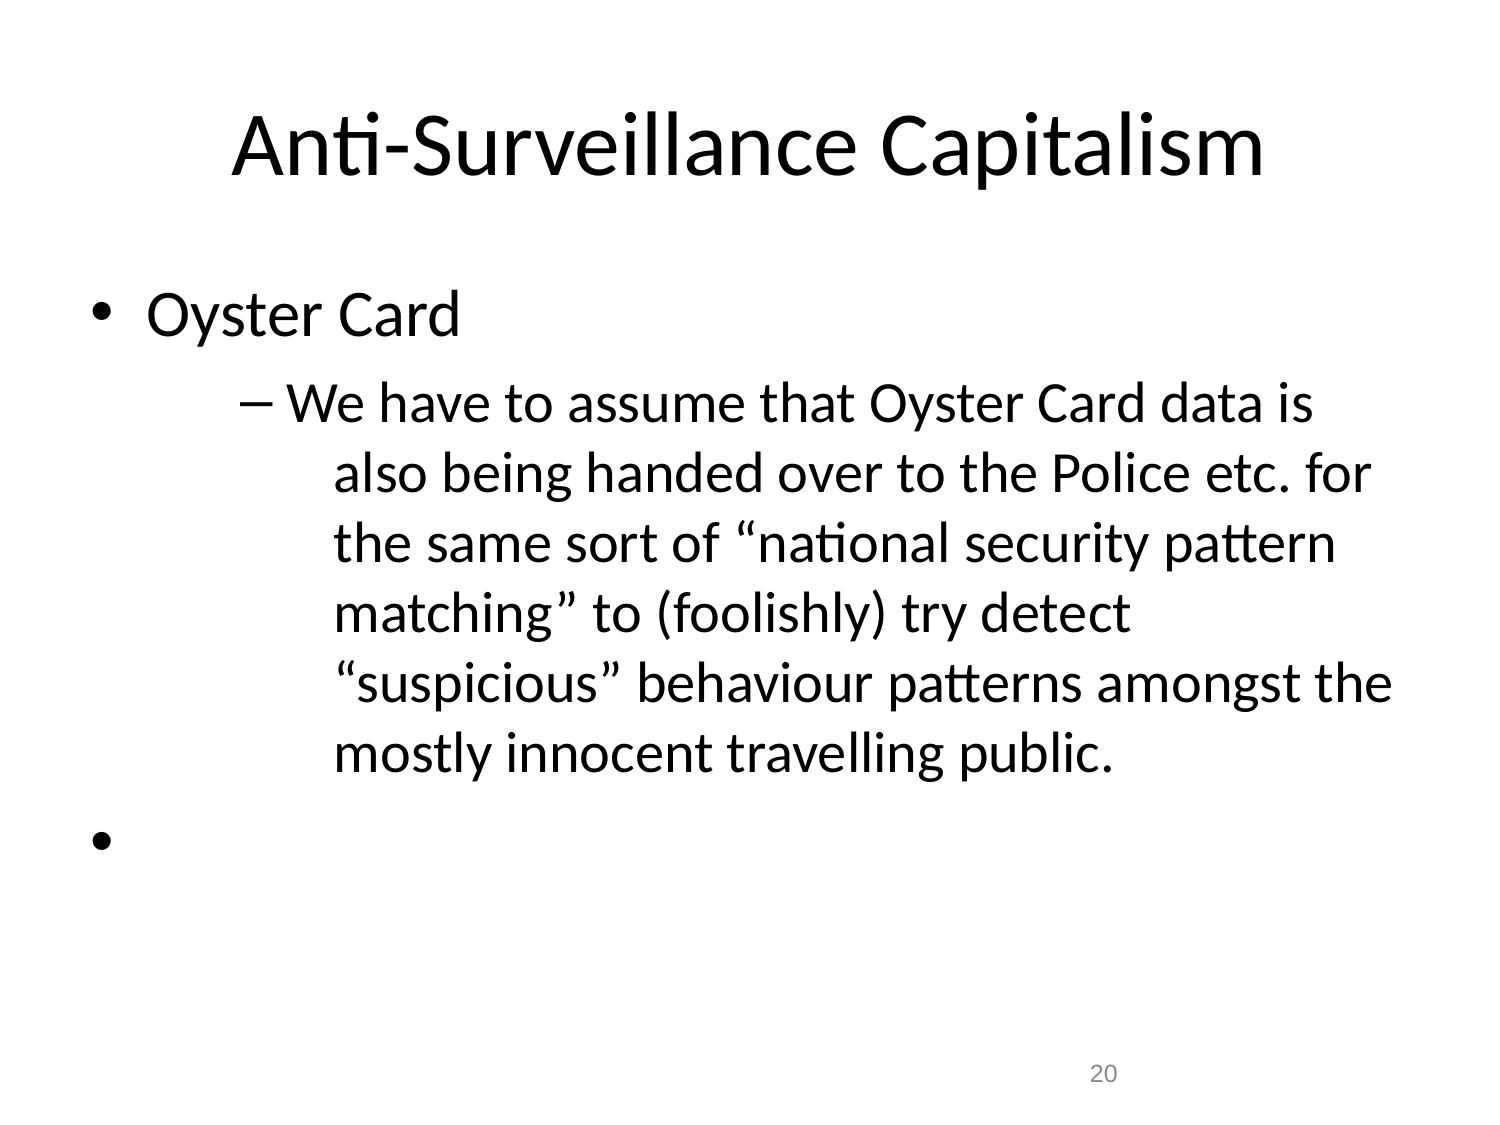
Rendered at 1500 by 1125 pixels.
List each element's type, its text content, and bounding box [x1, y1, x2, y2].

list Oyster Card We have to assume that Oyster Card data is also being handed over to the Police etc. for the same sort of “national security pattern matching” to (foolishly) try detect “suspicious” behaviour patterns amongst the mostly innocent travelling public. [75, 262, 1426, 1005]
title Anti-Surveillance Capitalism [75, 45, 1426, 233]
text_box 13 [1074, 1042, 1426, 1103]
